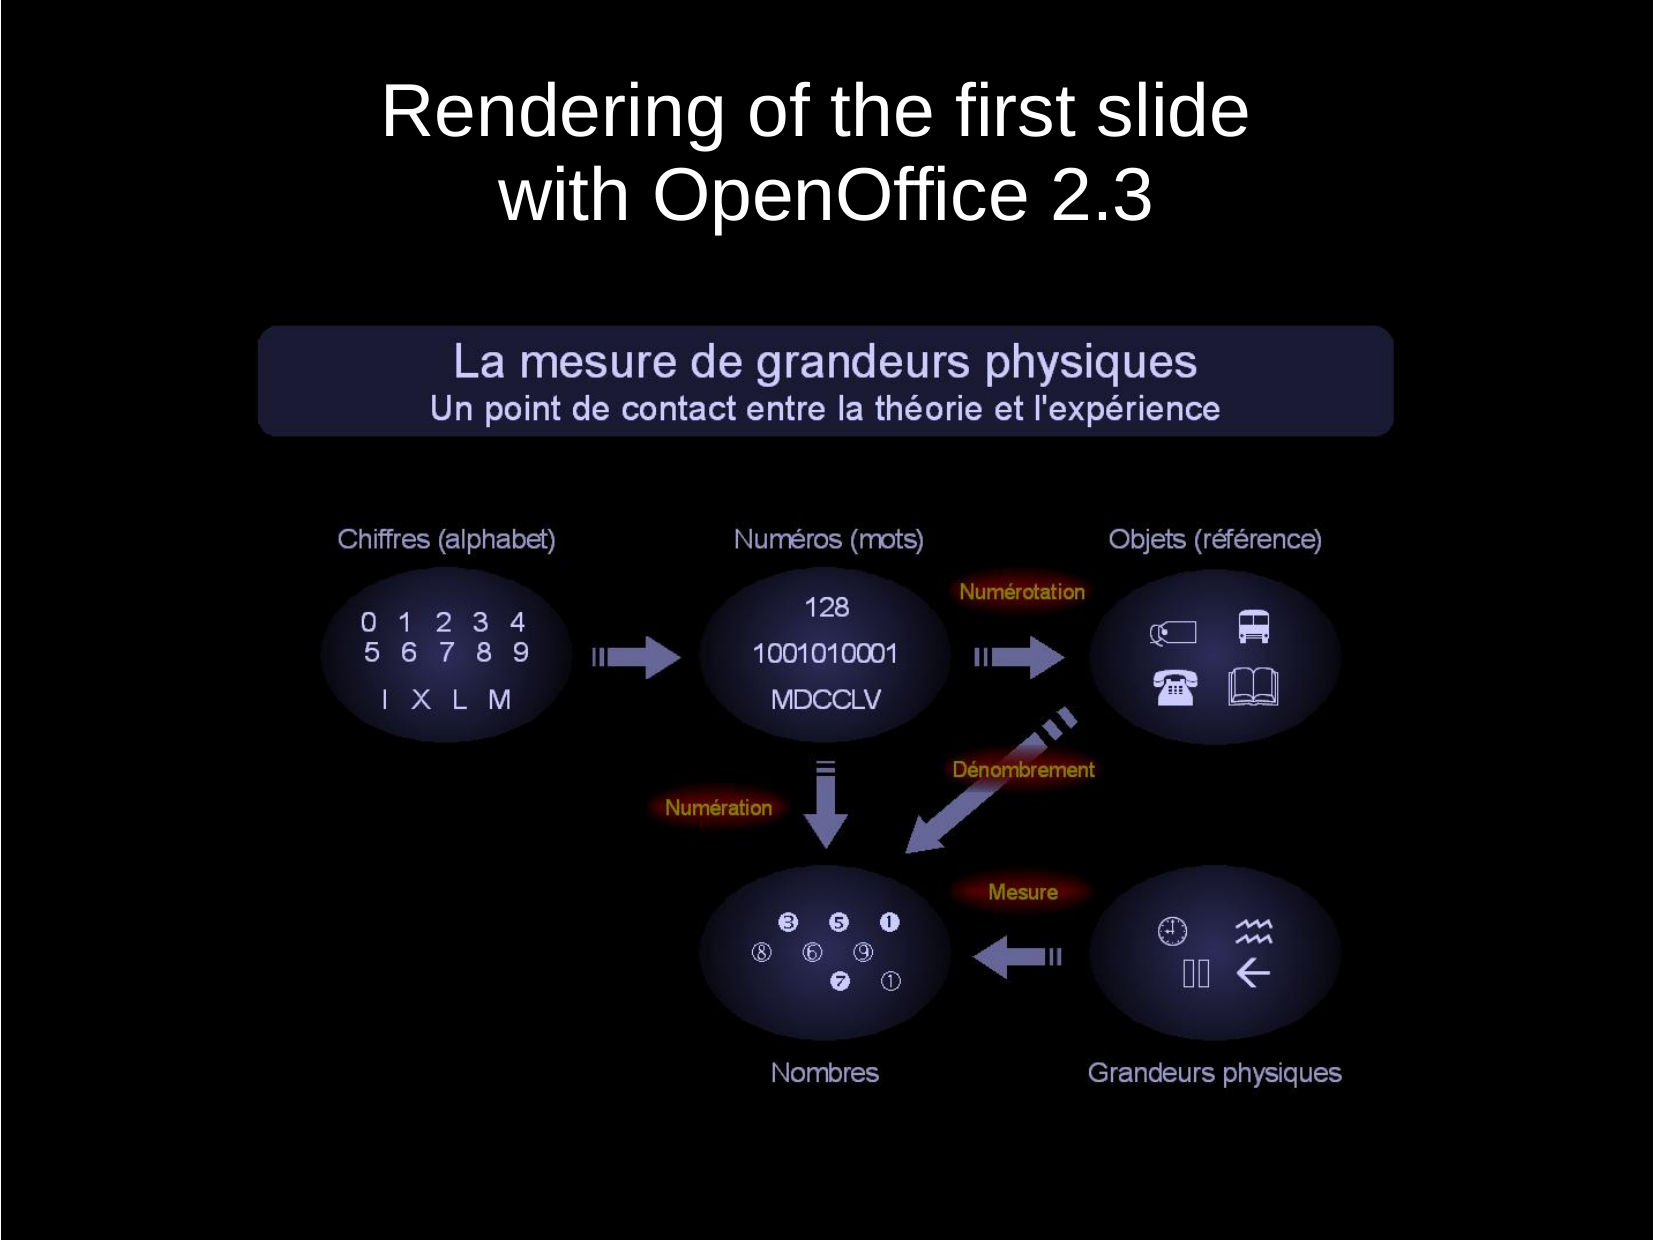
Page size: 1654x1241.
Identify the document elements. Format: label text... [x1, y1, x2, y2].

title Rendering of the first slide with OpenOffice 2.3 [83, 56, 1571, 250]
picture [236, 291, 1418, 1178]
